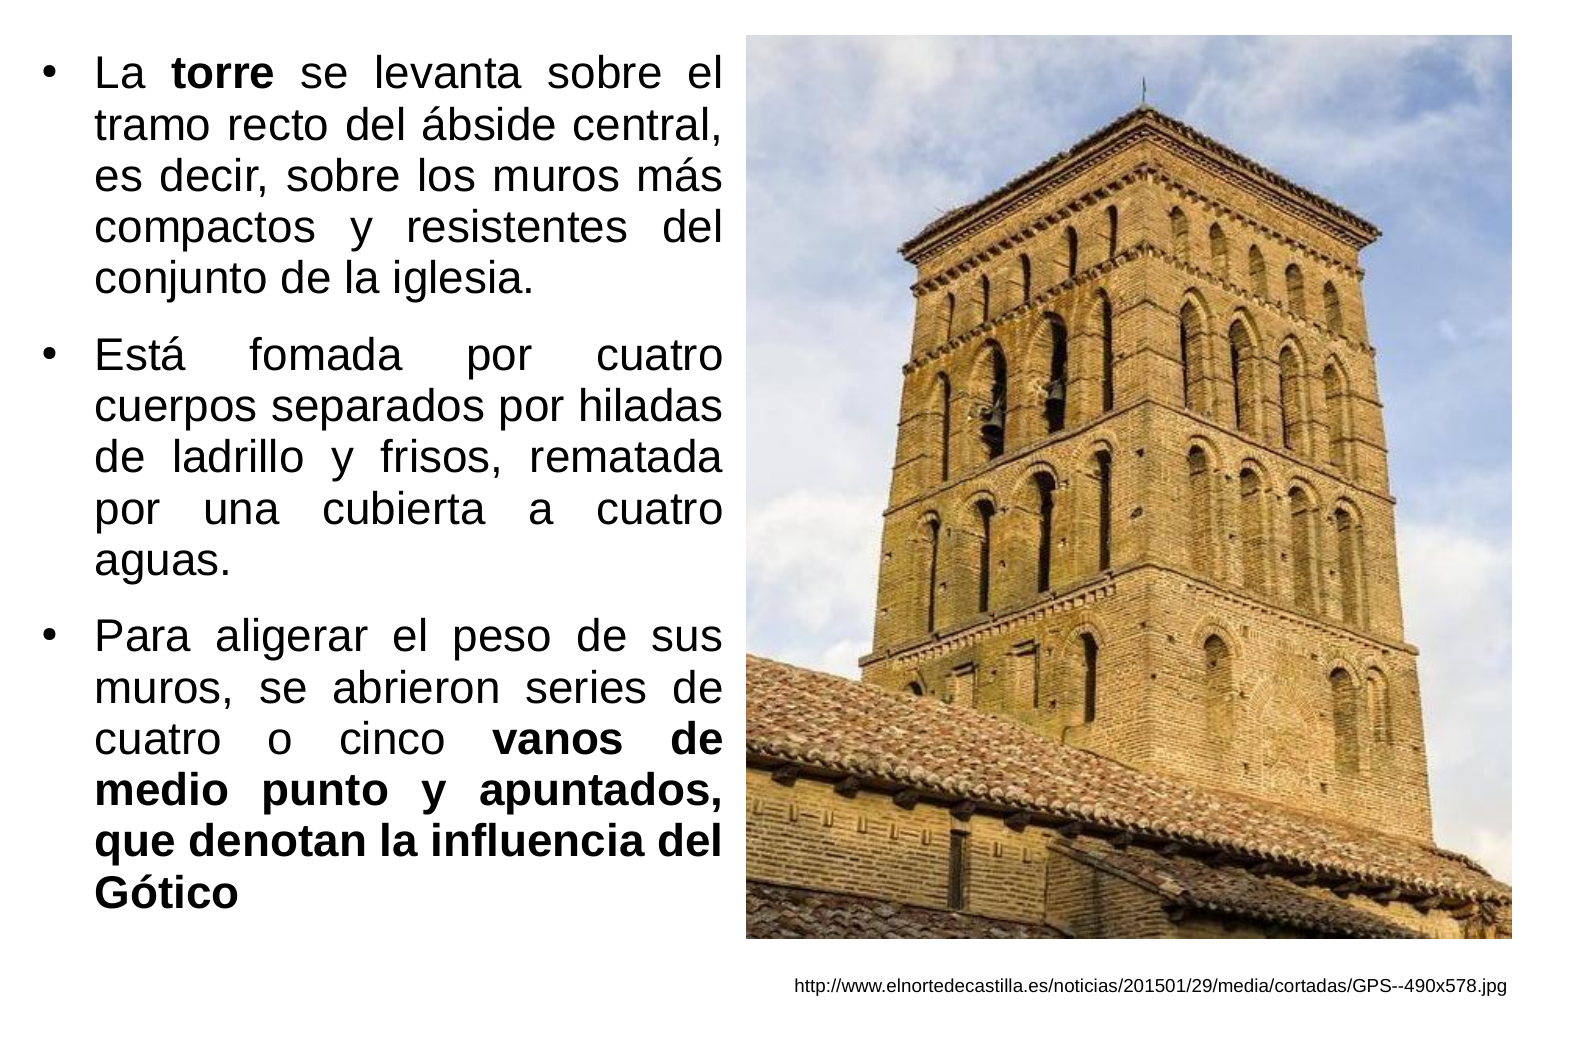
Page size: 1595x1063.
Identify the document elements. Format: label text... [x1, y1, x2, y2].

text_box http://www.elnortedecastilla.es/noticias/201501/29/media/cortadas/GPS--490x578.jpg [779, 968, 1595, 1026]
picture [746, 35, 1512, 939]
list La torre se levanta sobre el tramo recto del ábside central, es decir, sobre los muros más compactos y resistentes del conjunto de la iglesia. Está fomada por cuatro cuerpos separados por hiladas de ladrillo y frisos, rematada por una cubierta a cuatro aguas. Para aligerar el peso de sus muros, se abrieron series de cuatro o cinco vanos de medio punto y apuntados, que denotan la influencia del Gótico [23, 47, 724, 921]
